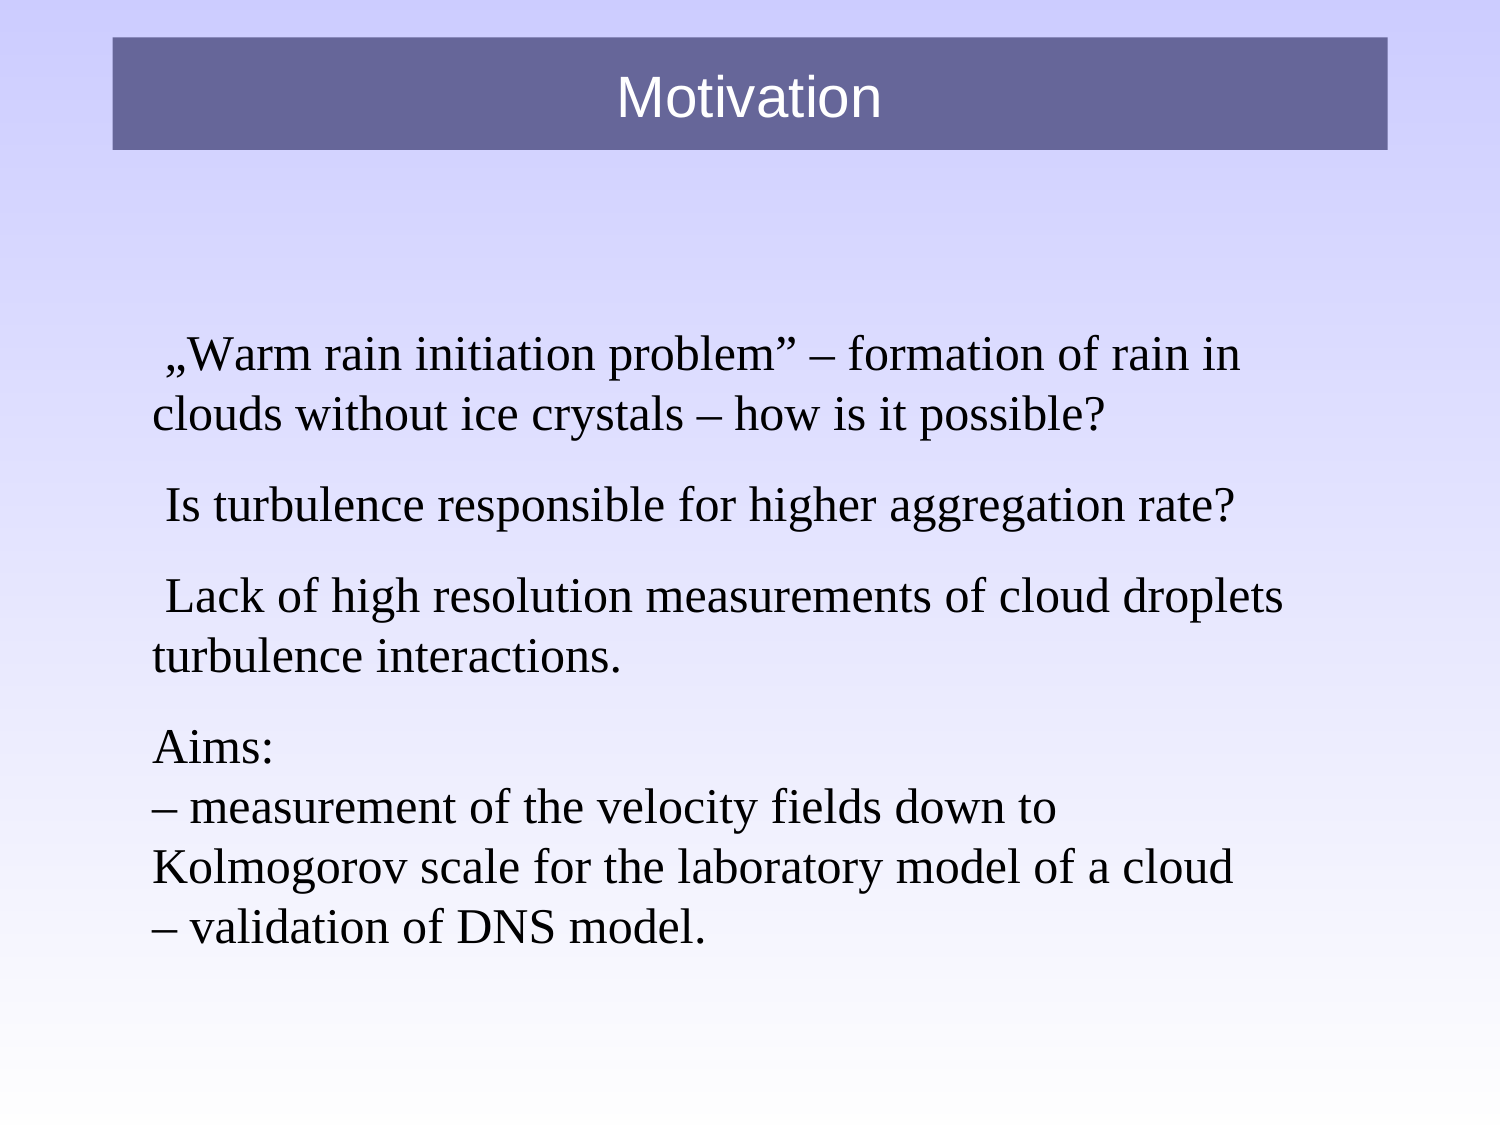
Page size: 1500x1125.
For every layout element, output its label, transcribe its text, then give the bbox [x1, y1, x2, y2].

text_box Motivation [112, 37, 1388, 150]
text_box „Warm rain initiation problem” – formation of rain in clouds without ice crystals – how is it possible? Is turbulence responsible for higher aggregation rate? Lack of high resolution measurements of cloud droplets turbulence interactions. Aims: – measurement of the velocity fields down to Kolmogorov scale for the laboratory model of a cloud – validation of DNS model. [137, 312, 1326, 962]
